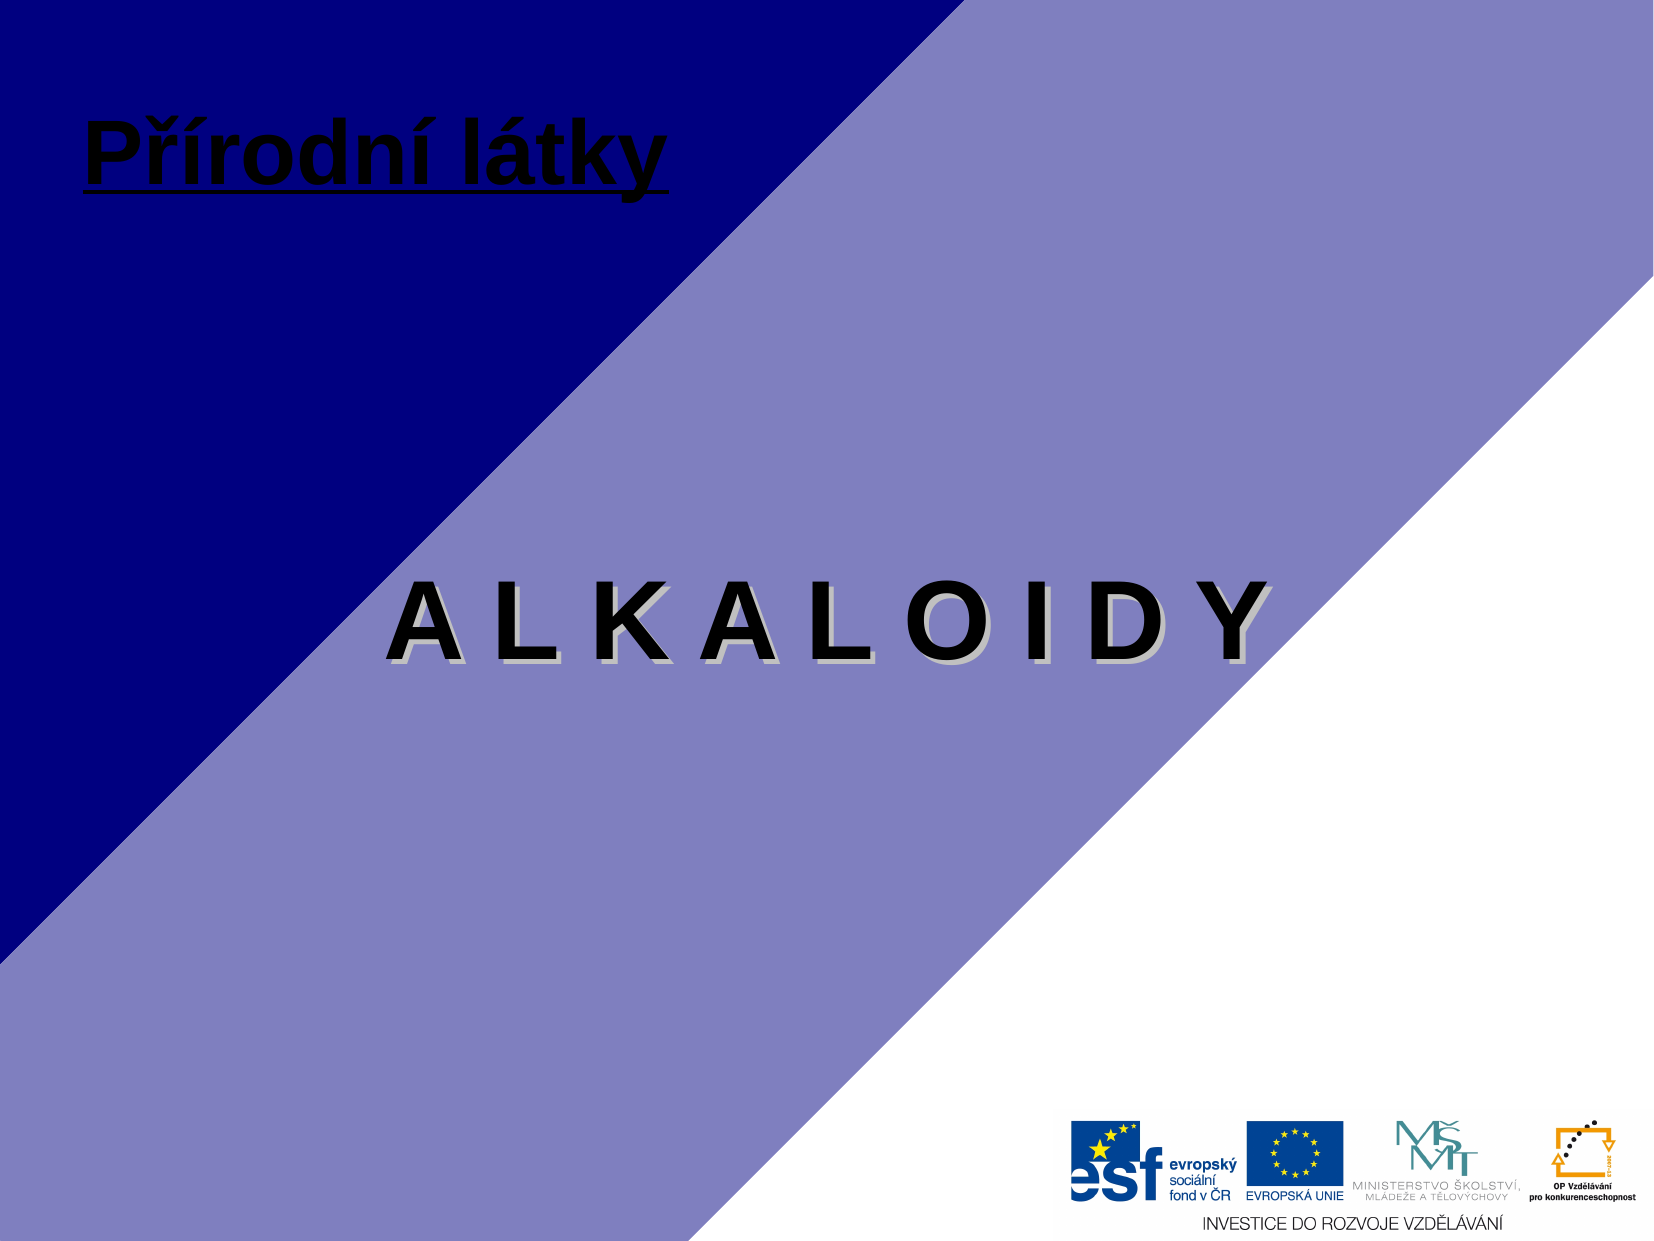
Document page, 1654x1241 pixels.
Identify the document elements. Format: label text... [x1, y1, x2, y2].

title Přírodní látky [82, 49, 1571, 210]
picture [1053, 1109, 1654, 1241]
subtitle A L K A L O I D Y [82, 210, 1571, 1030]
